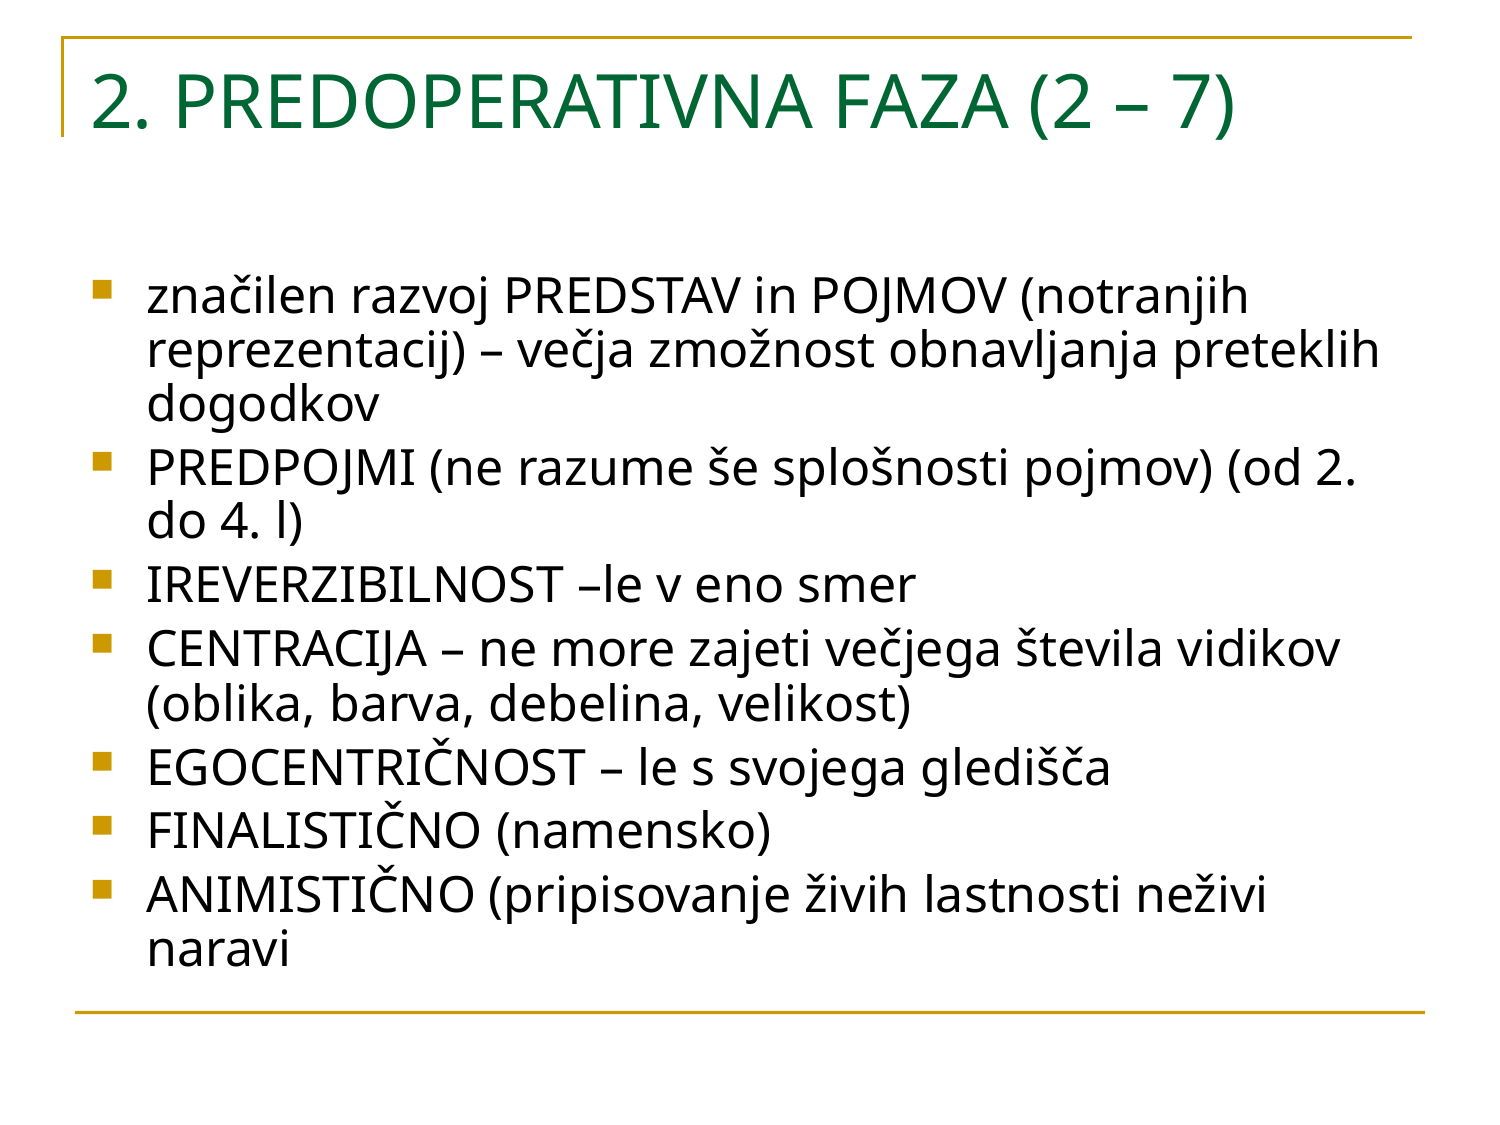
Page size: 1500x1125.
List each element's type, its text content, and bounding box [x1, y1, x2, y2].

title 2. PREDOPERATIVNA FAZA (2 – 7) [75, 45, 1425, 197]
list značilen razvoj PREDSTAV in POJMOV (notranjih reprezentacij) – večja zmožnost obnavljanja preteklih dogodkov PREDPOJMI (ne razume še splošnosti pojmov) (od 2. do 4. l) IREVERZIBILNOST –le v eno smer CENTRACIJA – ne more zajeti večjega števila vidikov (oblika, barva, debelina, velikost) EGOCENTRIČNOST – le s svojega gledišča FINALISTIČNO (namensko) ANIMISTIČNO (pripisovanje živih lastnosti neživi naravi [75, 262, 1425, 1006]
